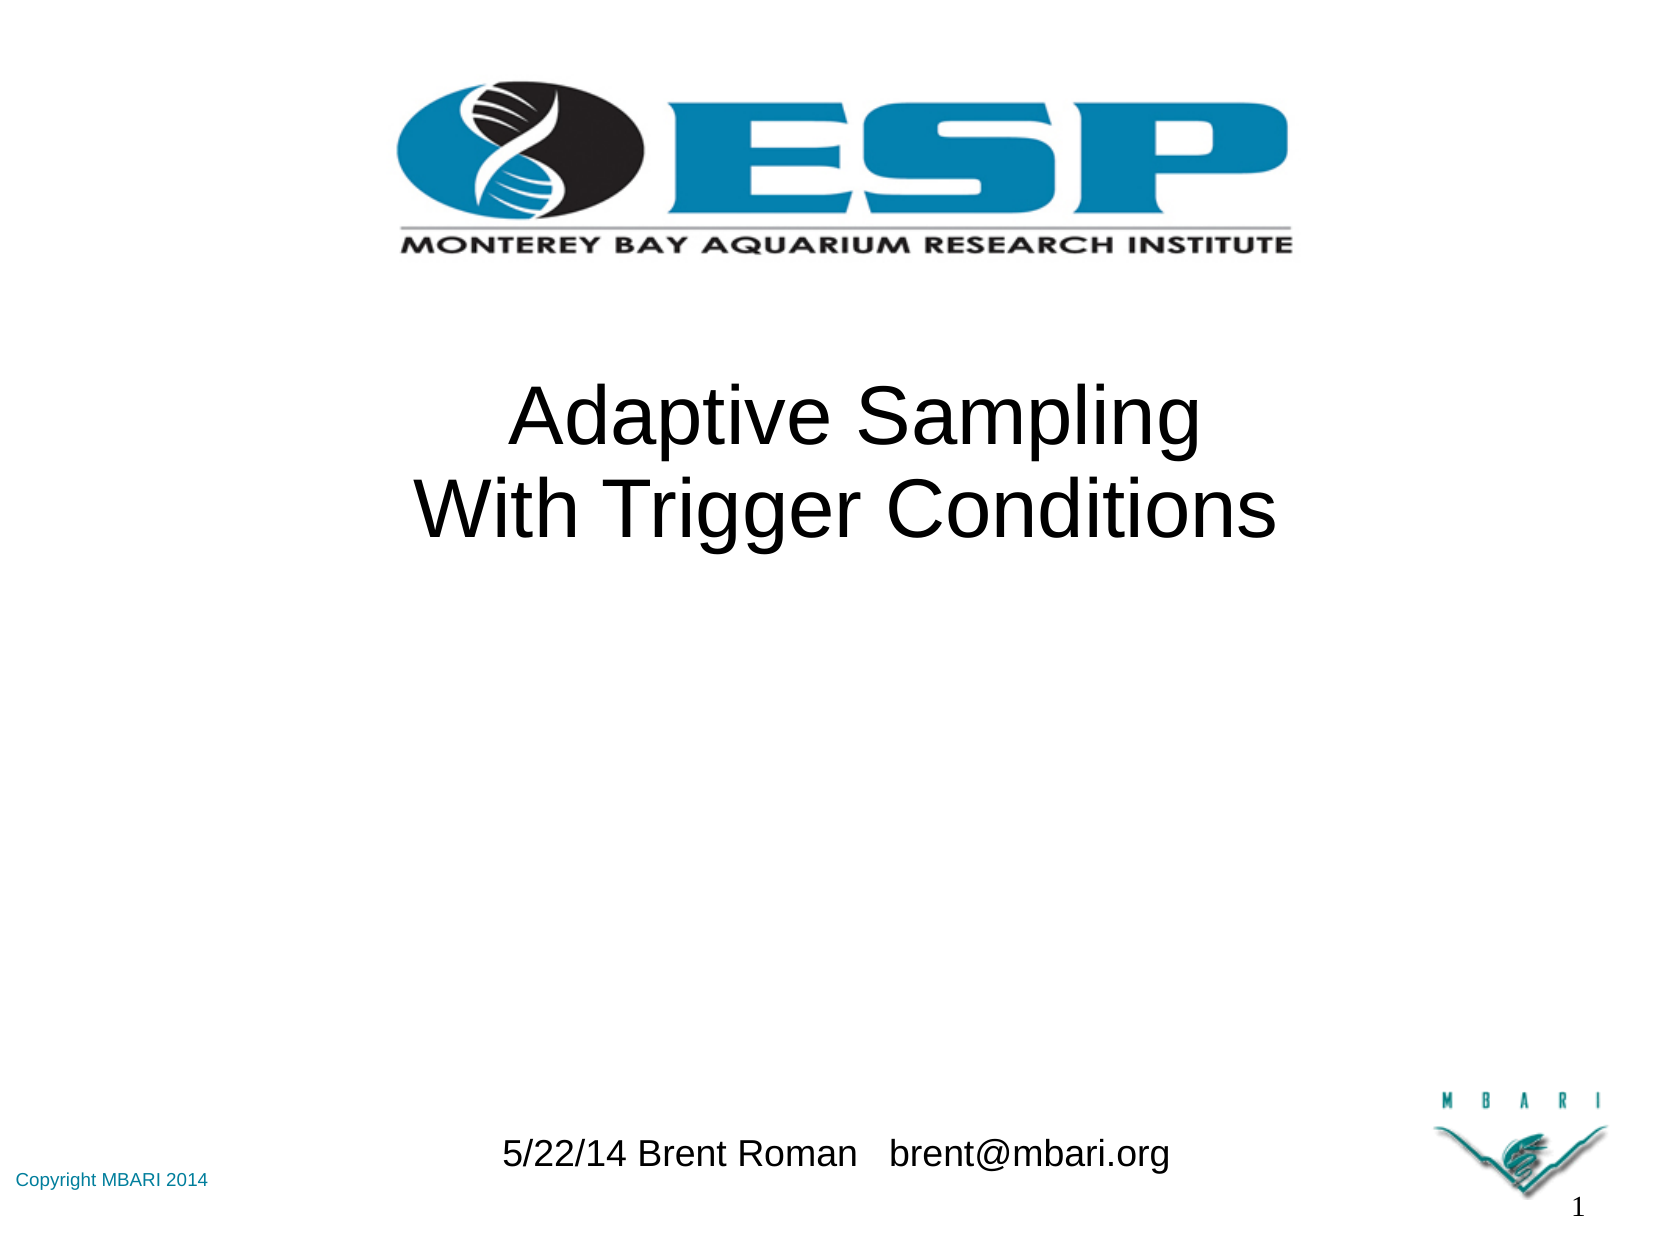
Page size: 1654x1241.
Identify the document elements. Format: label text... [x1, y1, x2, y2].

text_box Adaptive Sampling With Trigger Conditions [399, 361, 1313, 563]
text_box 5/22/14 Brent Roman brent@mbari.org [487, 1125, 1186, 1182]
picture [1426, 1091, 1613, 1200]
picture [375, 74, 1313, 263]
